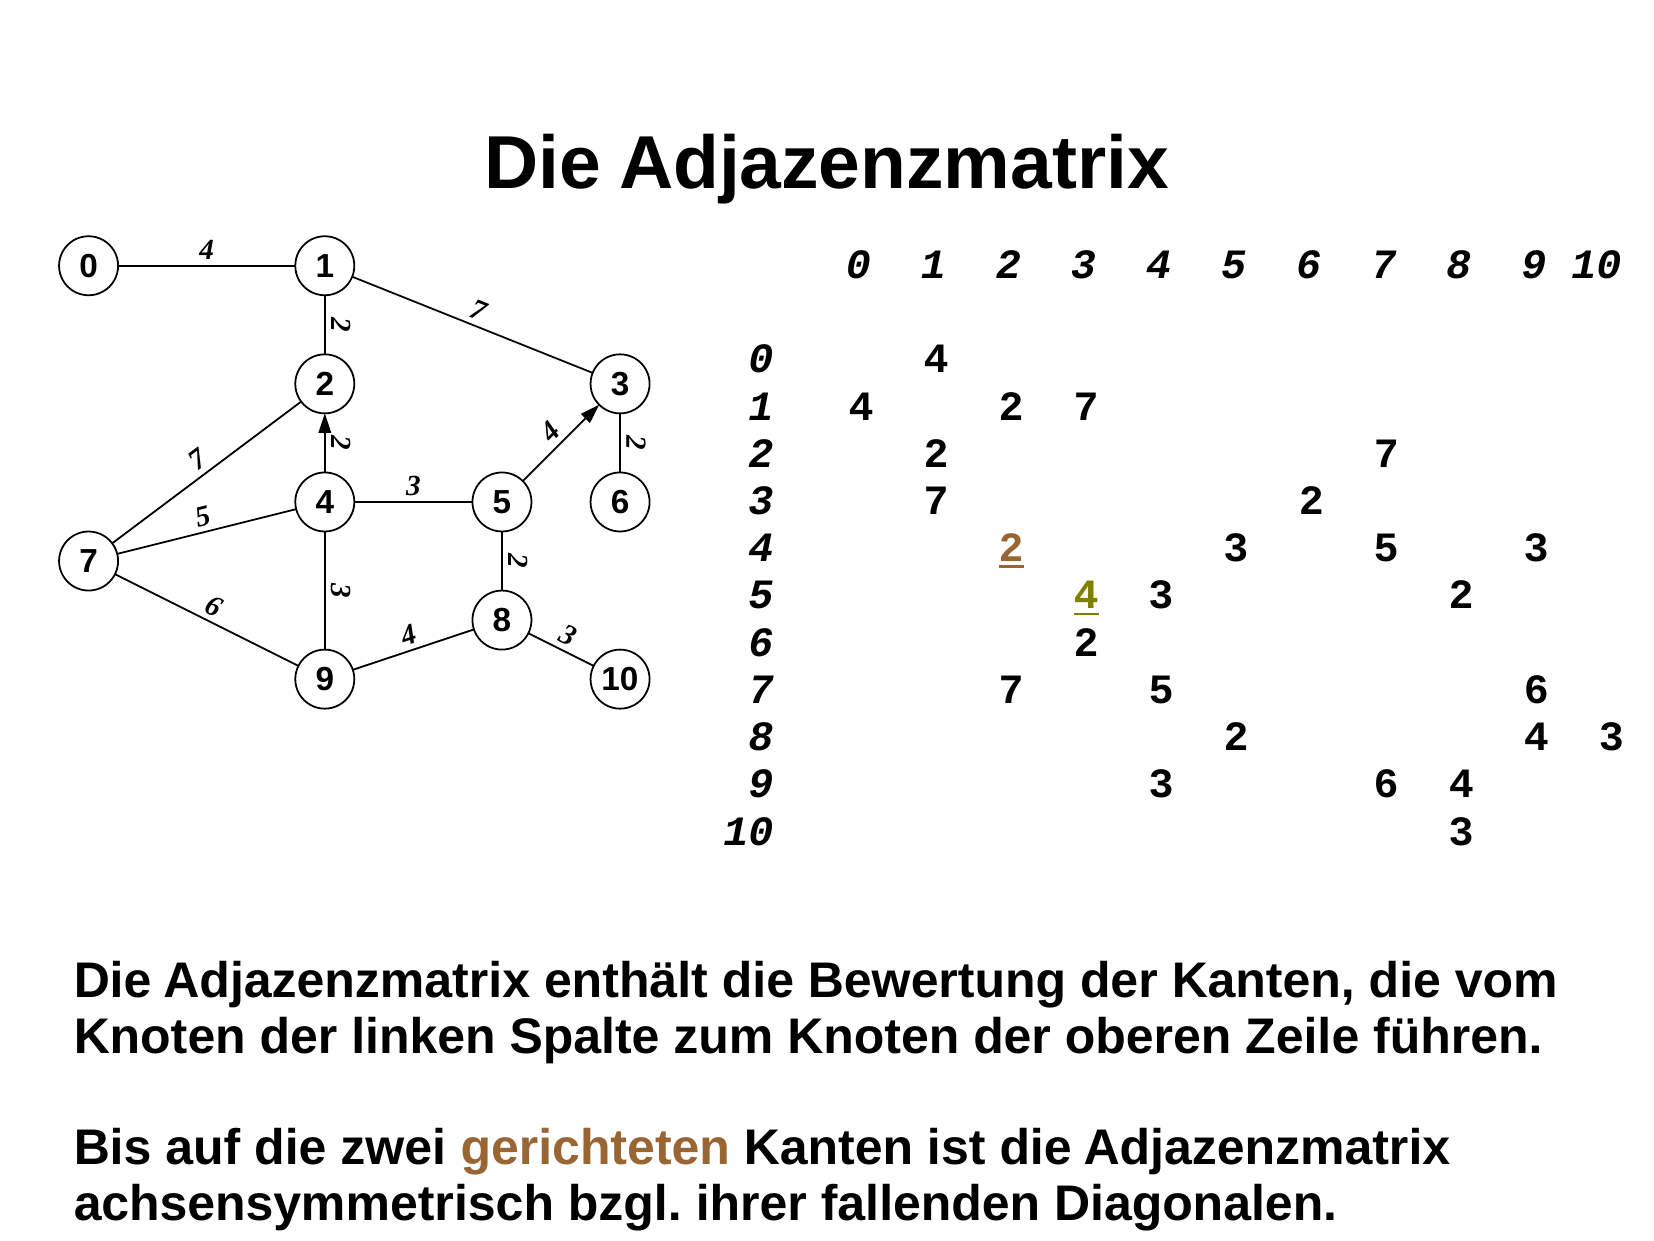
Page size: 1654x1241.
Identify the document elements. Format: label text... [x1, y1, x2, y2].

text_box 8 [472, 590, 532, 650]
text_box 2 [295, 354, 355, 414]
text_box 3 [590, 354, 650, 414]
text_box 10 [590, 649, 650, 709]
text_box 4 [295, 472, 355, 532]
text_box 6 [590, 472, 650, 532]
text_box 4 4 2 7 2 7 7 2 2 3 5 3 4 3 2 2 7 5 6 2 4 3 3 6 4 3 [708, 236, 1654, 873]
text_box 1 [295, 236, 355, 296]
text_box 7 [59, 531, 119, 591]
text_box Die Adjazenzmatrix enthält die Bewertung der Kanten, die vom Knoten der linken Spalte zum Knoten der oberen Zeile führen. Bis auf die zwei gerichteten Kanten ist die Adjazenzmatrix achsensymmetrisch bzgl. ihrer fallenden Diagonalen. [59, 944, 1595, 1241]
title Die Adjazenzmatrix [88, 88, 1565, 237]
text_box 5 [472, 472, 532, 532]
text_box 0 [59, 236, 119, 296]
text_box 9 [295, 649, 355, 709]
